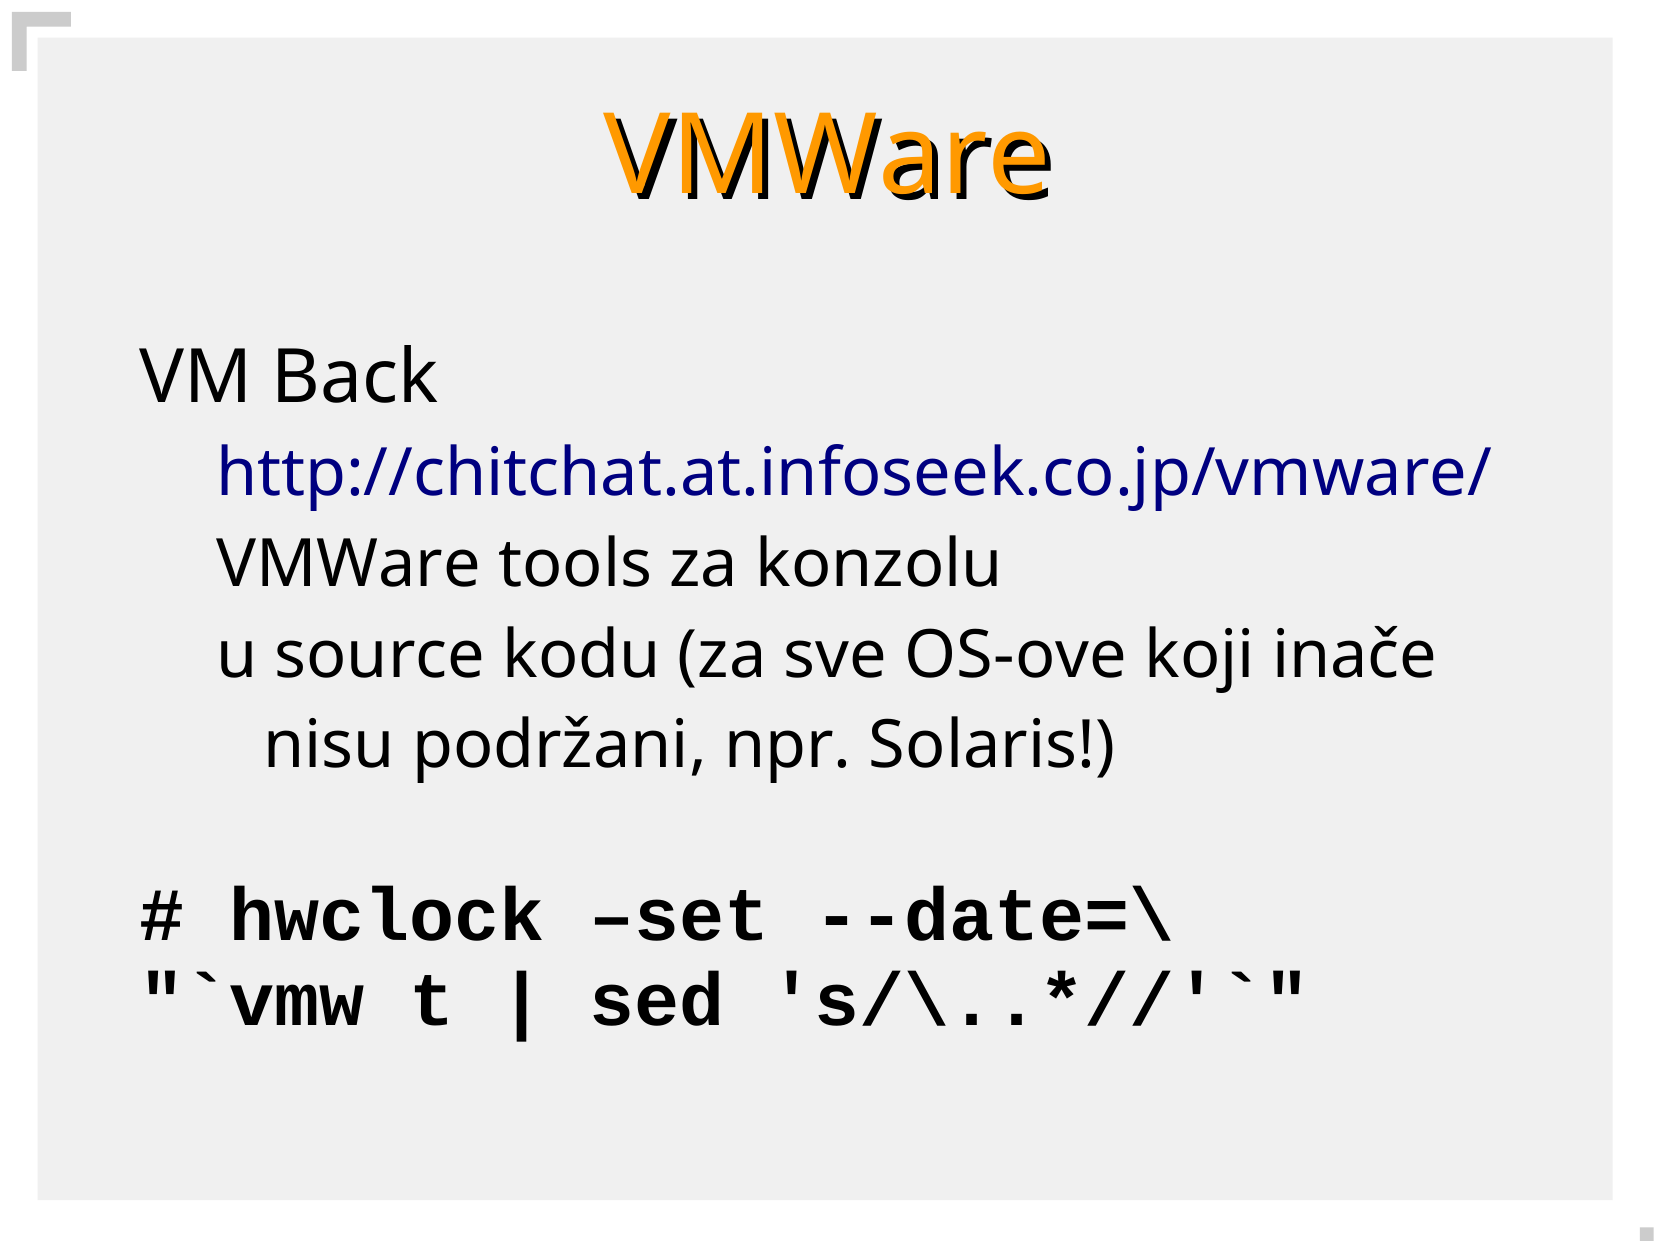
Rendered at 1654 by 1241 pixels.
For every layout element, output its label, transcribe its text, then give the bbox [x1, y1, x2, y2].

list VM Back http://chitchat.at.infoseek.co.jp/vmware/ VMWare tools za konzolu u source kodu (za sve OS-ove koji inače nisu podržani, npr. Solaris!) # hwclock –set --date=\ "`vmw t | sed 's/\..*//'`" [121, 322, 1561, 1132]
title VMWare [121, 46, 1534, 254]
